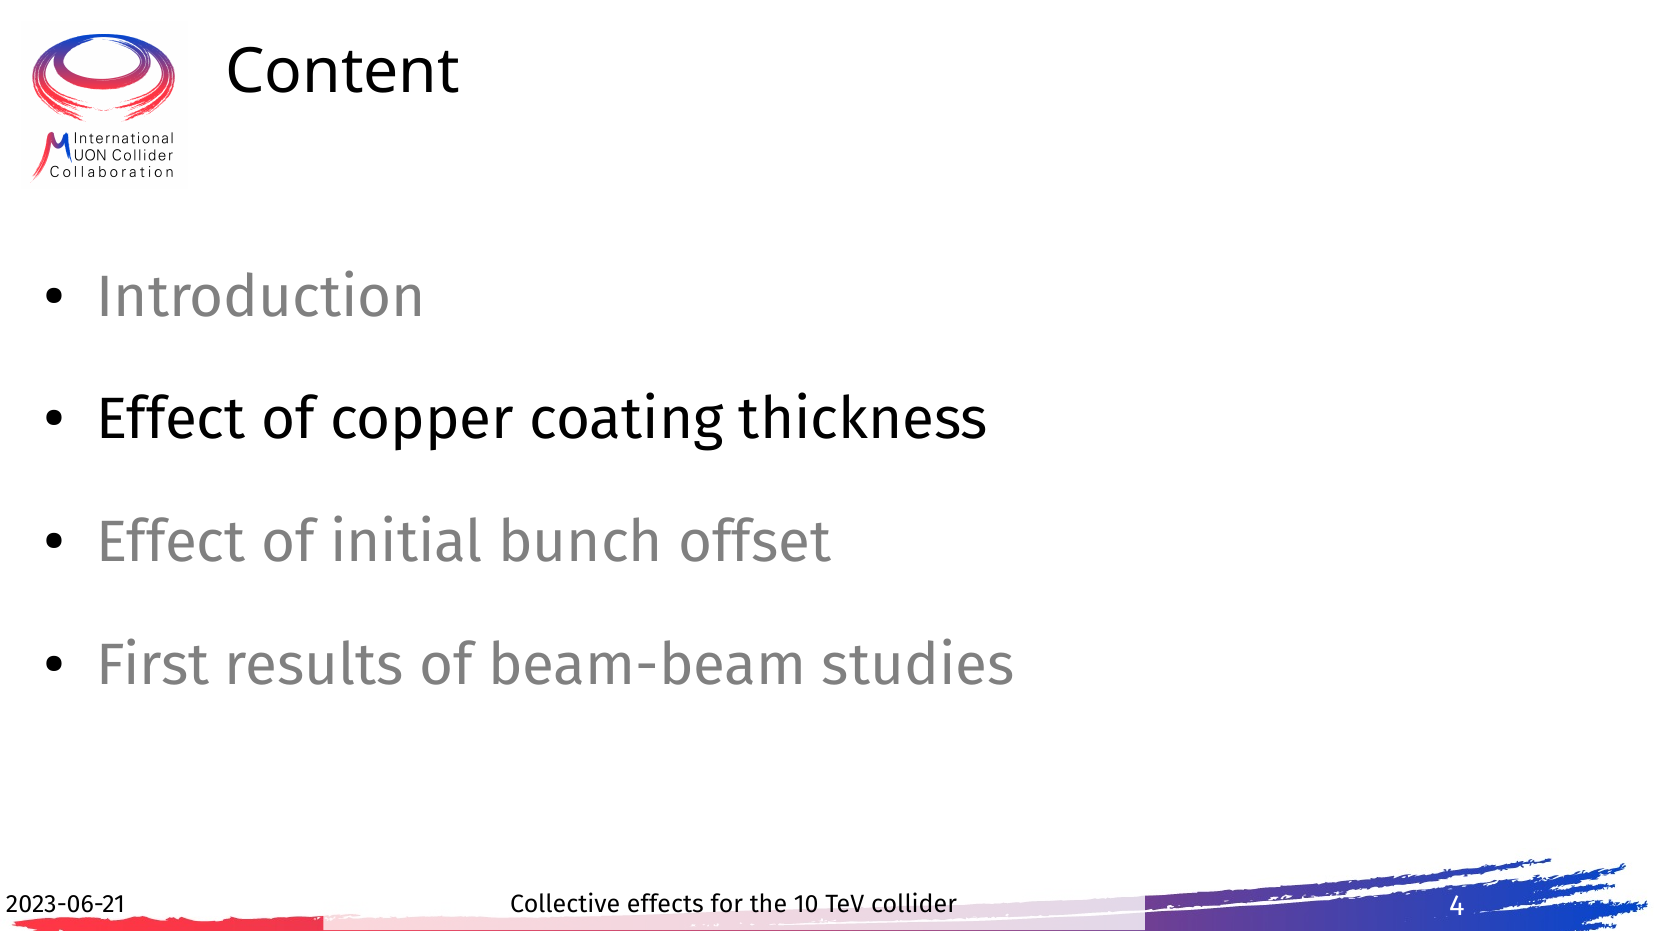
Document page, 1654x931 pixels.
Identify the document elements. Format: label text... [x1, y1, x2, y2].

picture [0, 848, 1654, 931]
picture [21, 21, 188, 189]
title Content [225, 25, 1571, 188]
list Introduction Effect of copper coating thickness Effect of initial bunch offset First results of beam-beam studies [25, 226, 1619, 777]
